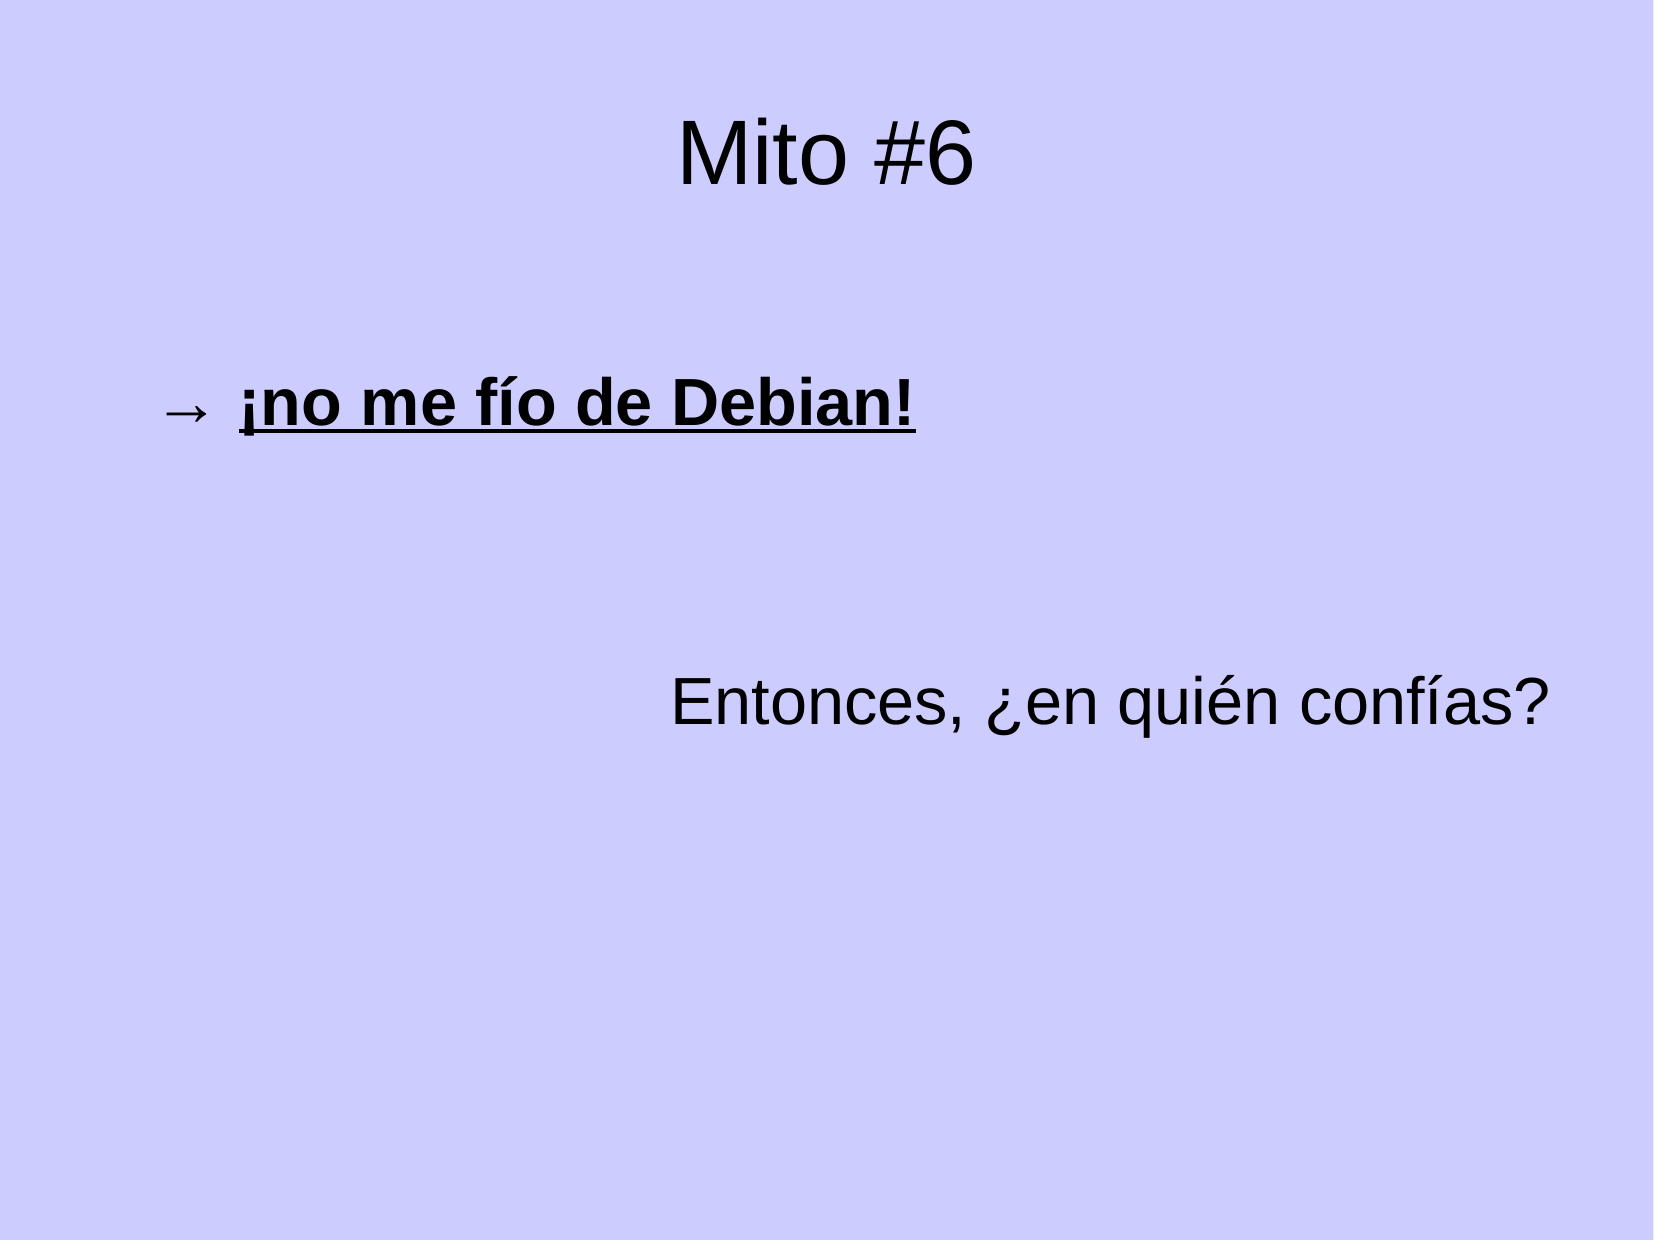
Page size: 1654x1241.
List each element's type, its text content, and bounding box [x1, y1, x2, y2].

list → ¡no me fío de Debian! Entonces, ¿en quién confías? [82, 290, 1571, 1010]
title Mito #6 [82, 49, 1571, 257]
